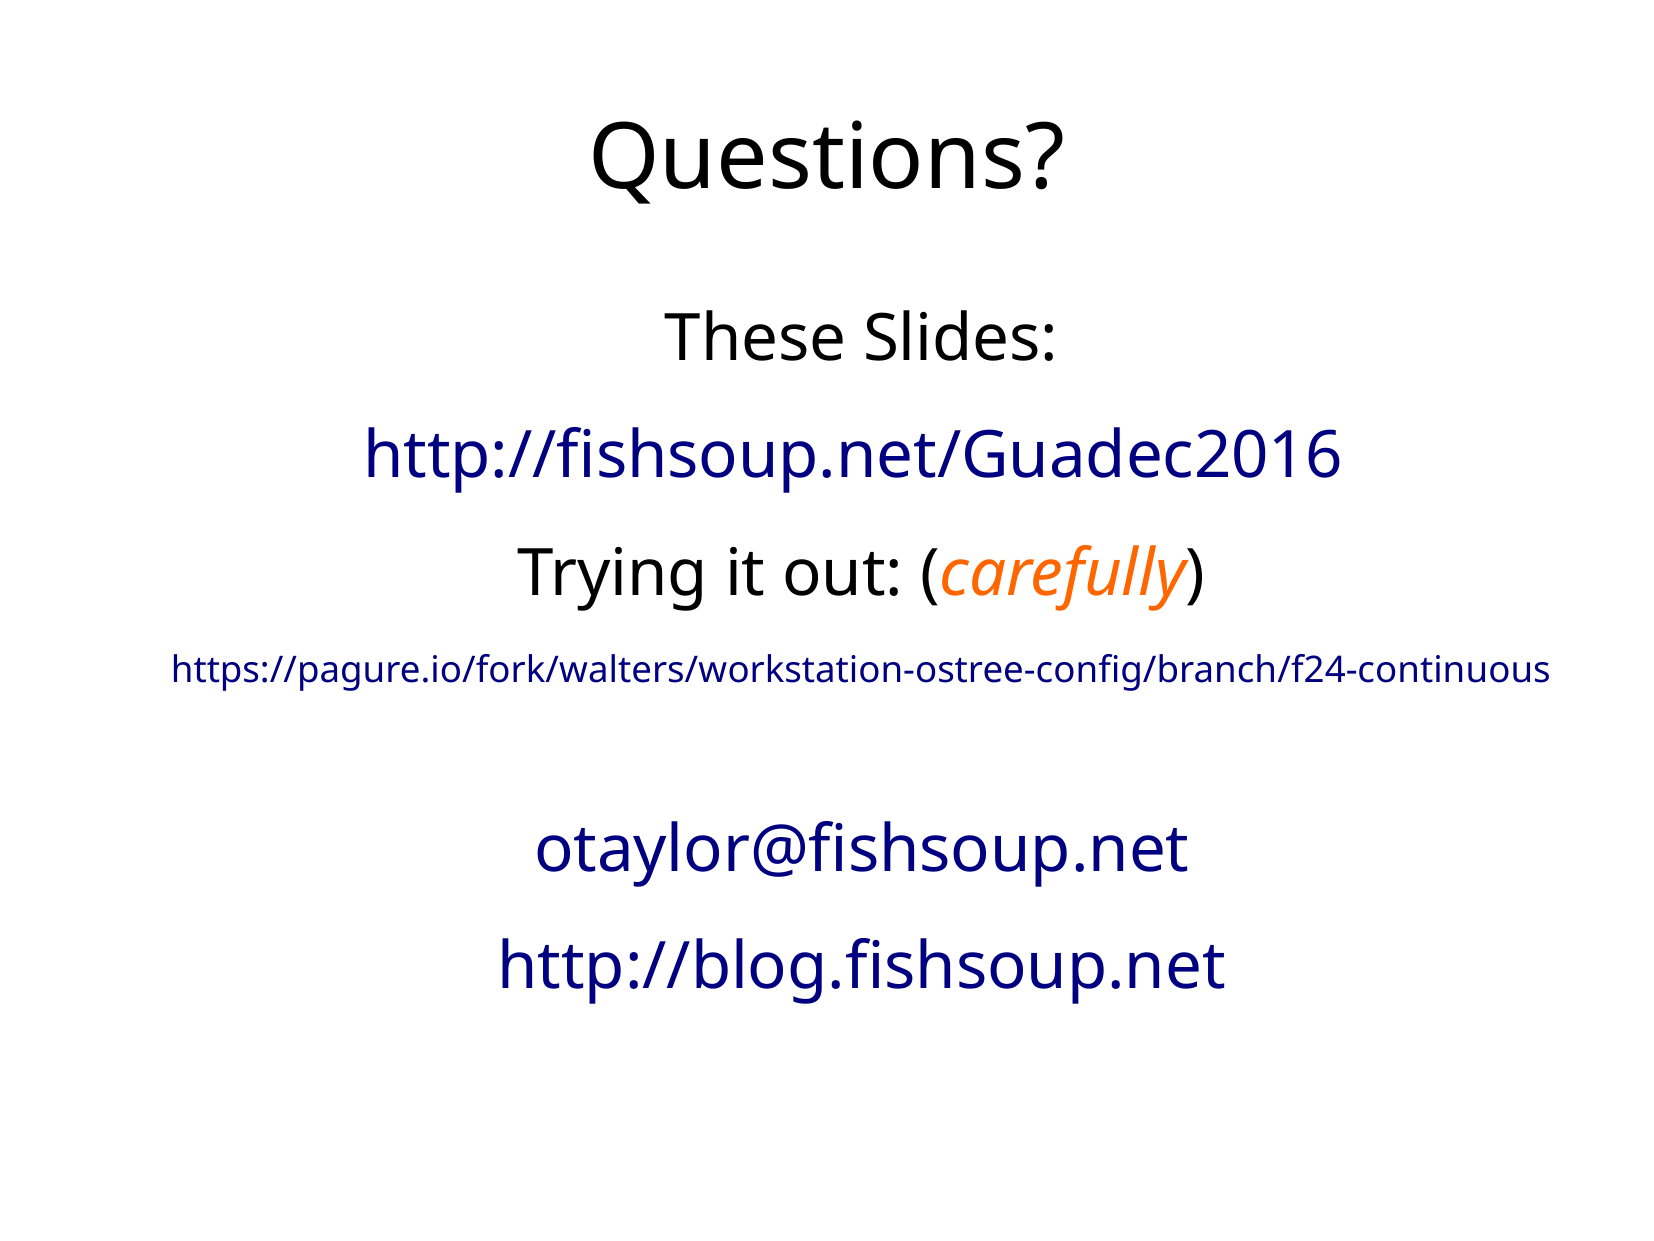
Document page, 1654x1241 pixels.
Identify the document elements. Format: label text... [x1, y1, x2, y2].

list These Slides: http://fishsoup.net/Guadec2016 Trying it out: (carefully) https://pagure.io/fork/walters/workstation-ostree-config/branch/f24-continuous otaylor@fishsoup.net http://blog.fishsoup.net [82, 290, 1571, 1010]
title Questions? [82, 49, 1571, 257]
